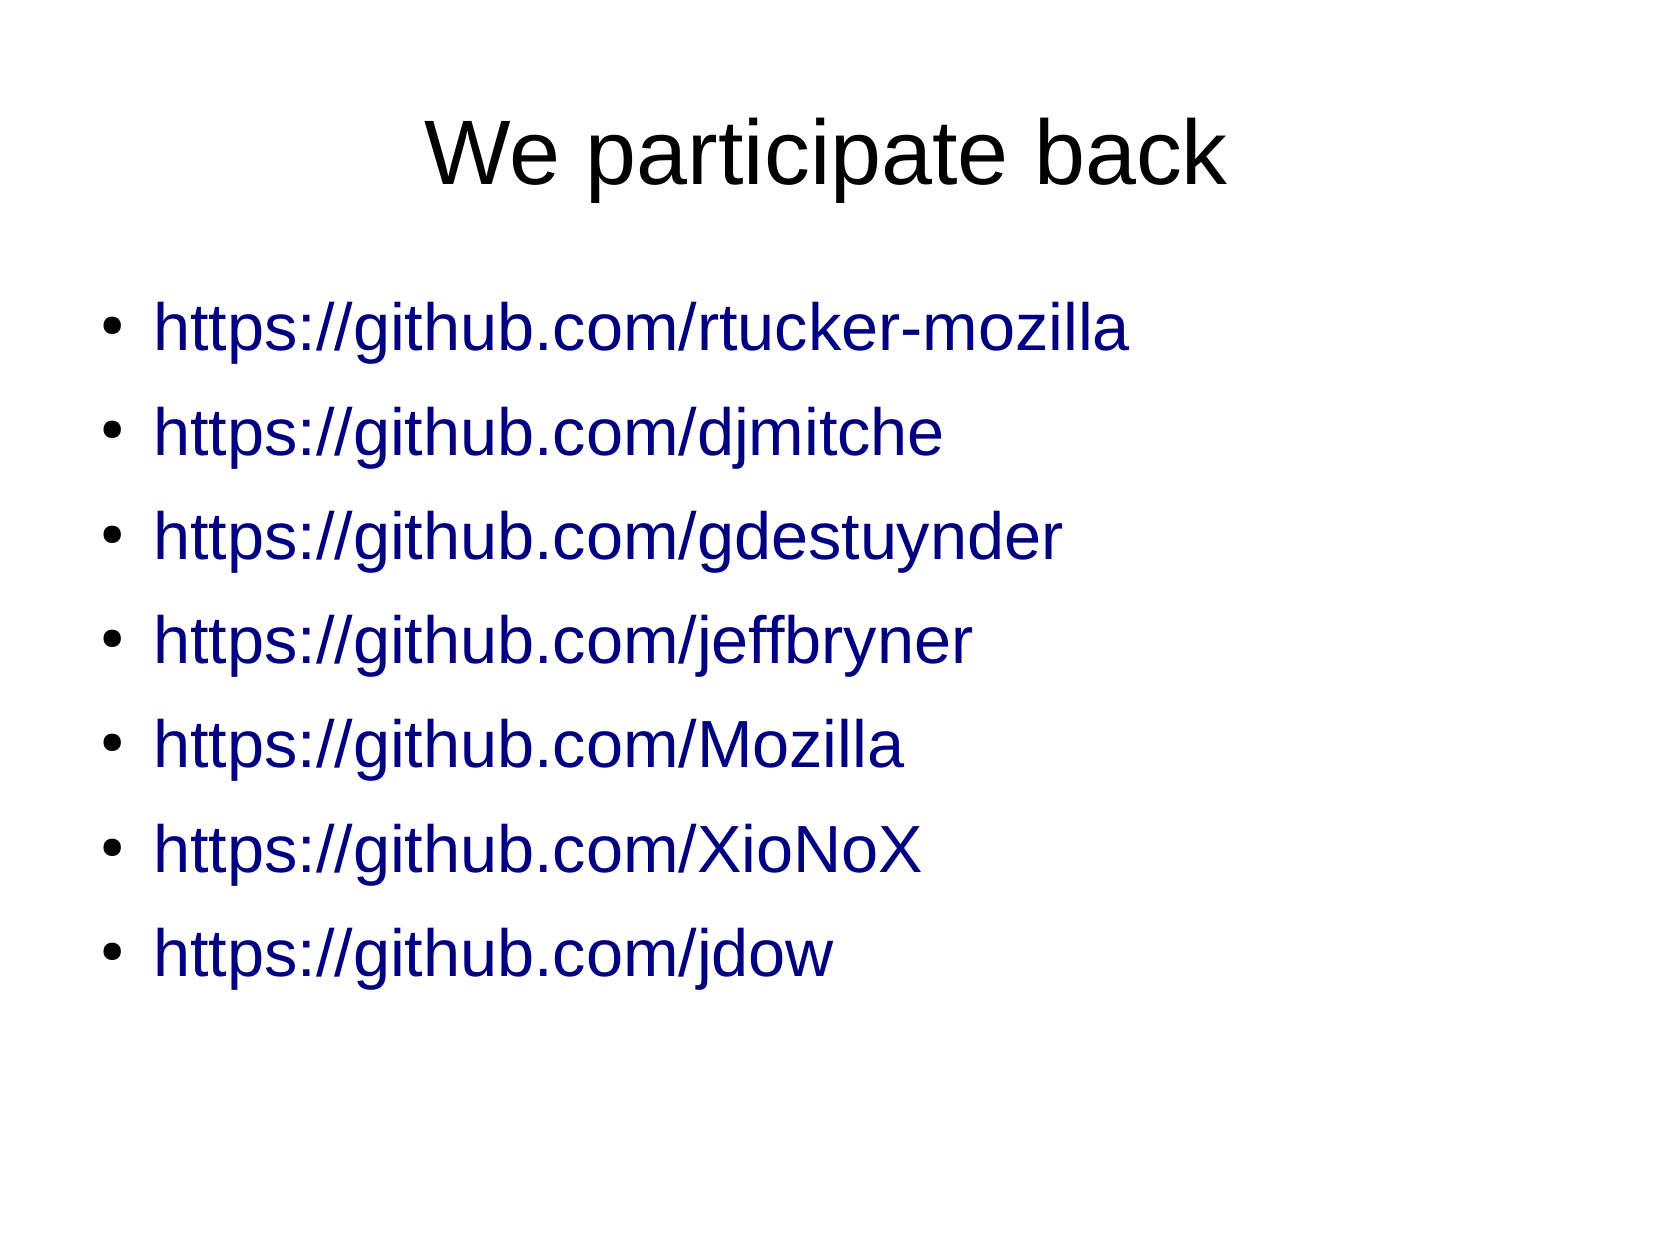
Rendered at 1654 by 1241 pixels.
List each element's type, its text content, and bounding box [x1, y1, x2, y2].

list https://github.com/rtucker-mozilla https://github.com/djmitche https://github.com/gdestuynder https://github.com/jeffbryner https://github.com/Mozilla https://github.com/XioNoX https://github.com/jdow [82, 290, 1571, 1010]
title We participate back [82, 49, 1571, 257]
